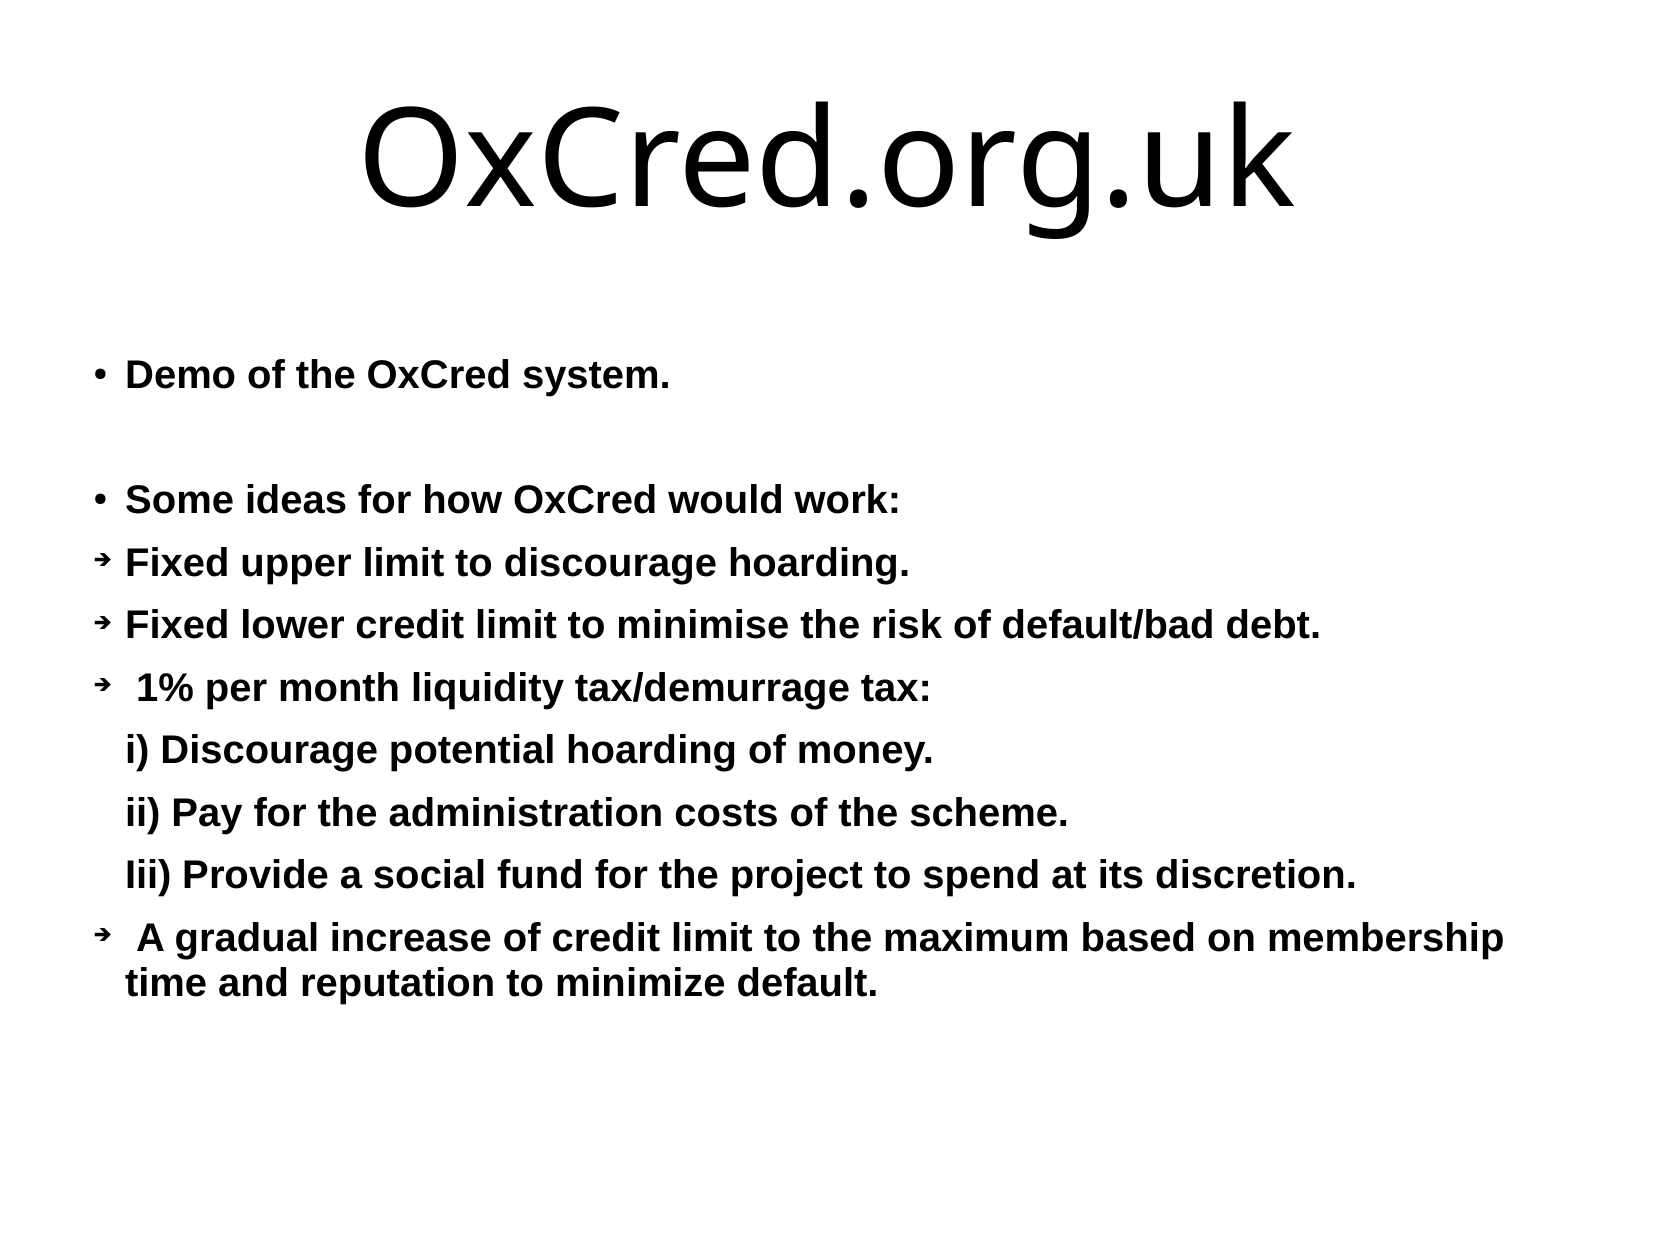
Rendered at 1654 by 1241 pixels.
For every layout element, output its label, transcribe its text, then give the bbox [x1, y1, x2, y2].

list Demo of the OxCred system. Some ideas for how OxCred would work: Fixed upper limit to discourage hoarding. Fixed lower credit limit to minimise the risk of default/bad debt. 1% per month liquidity tax/demurrage tax: i) Discourage potential hoarding of money. ii) Pay for the administration costs of the scheme. Iii) Provide a social fund for the project to spend at its discretion. A gradual increase of credit limit to the maximum based on membership time and reputation to minimize default. [82, 290, 1538, 1010]
title OxCred.org.uk [82, 49, 1571, 257]
